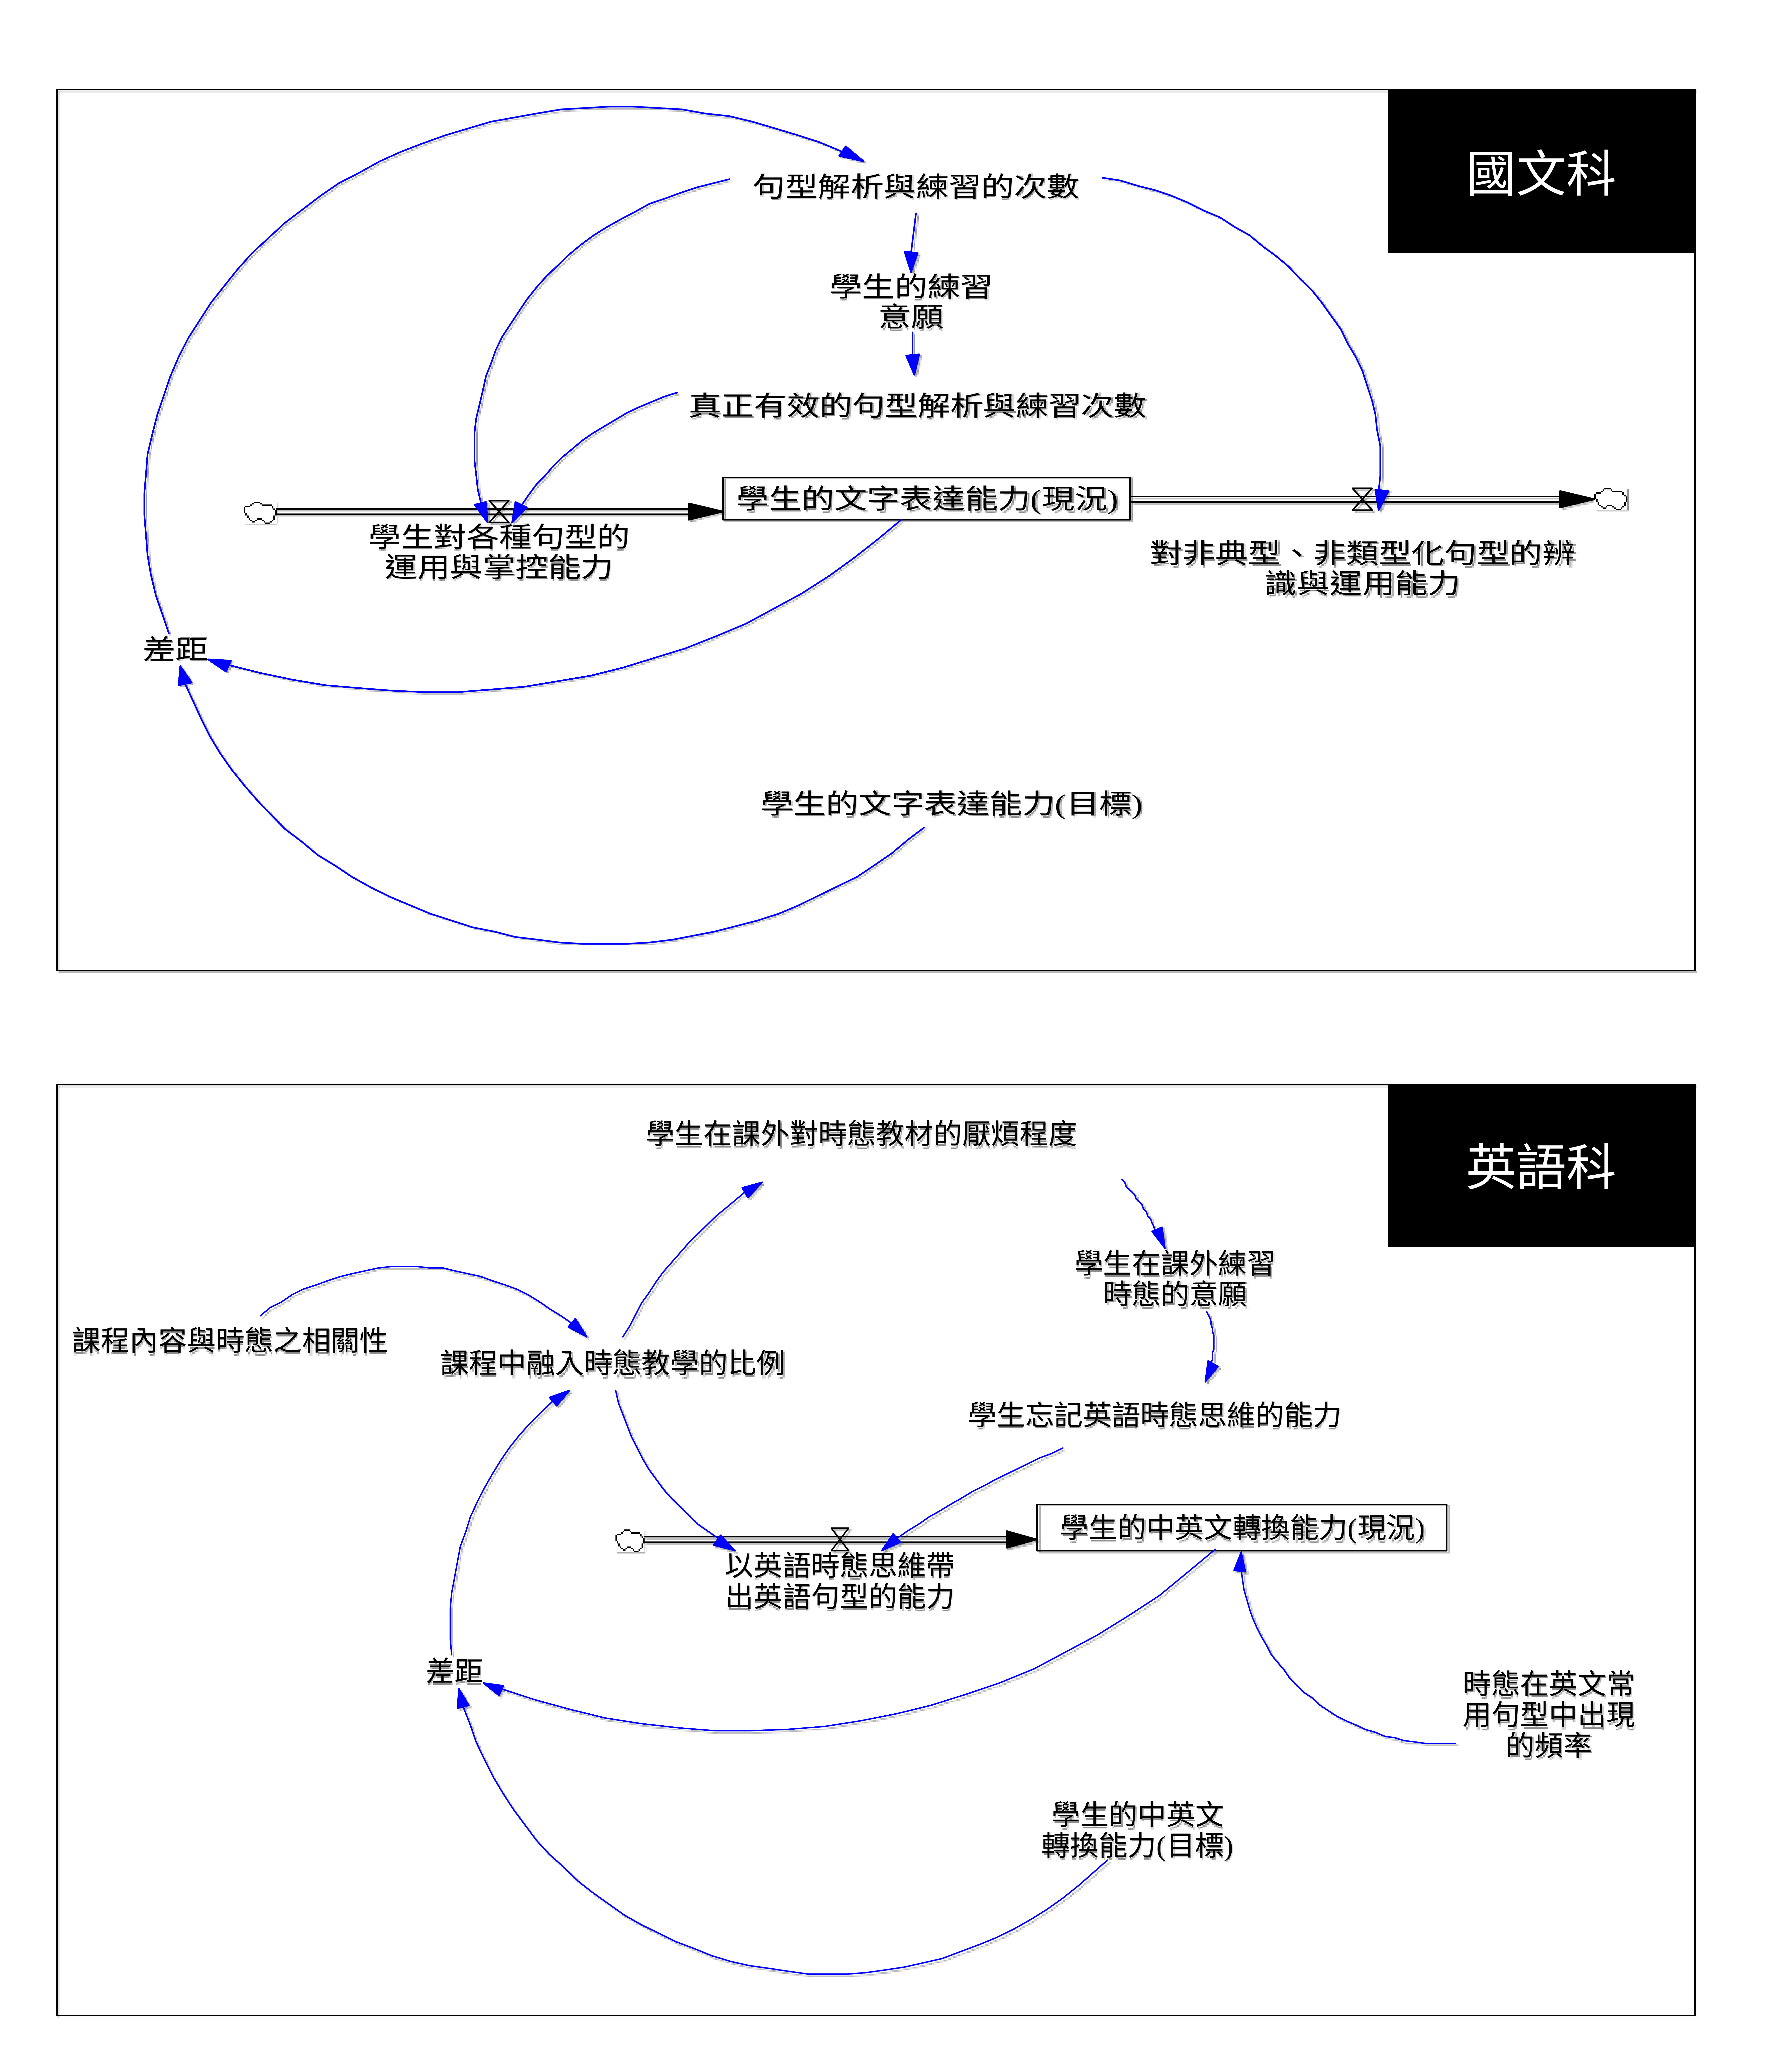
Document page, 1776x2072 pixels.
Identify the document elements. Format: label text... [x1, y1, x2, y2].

picture [58, 90, 1694, 970]
text_box 英語科 [1388, 1084, 1694, 1247]
picture [58, 1085, 1694, 2015]
text_box 國文科 [1388, 90, 1694, 253]
